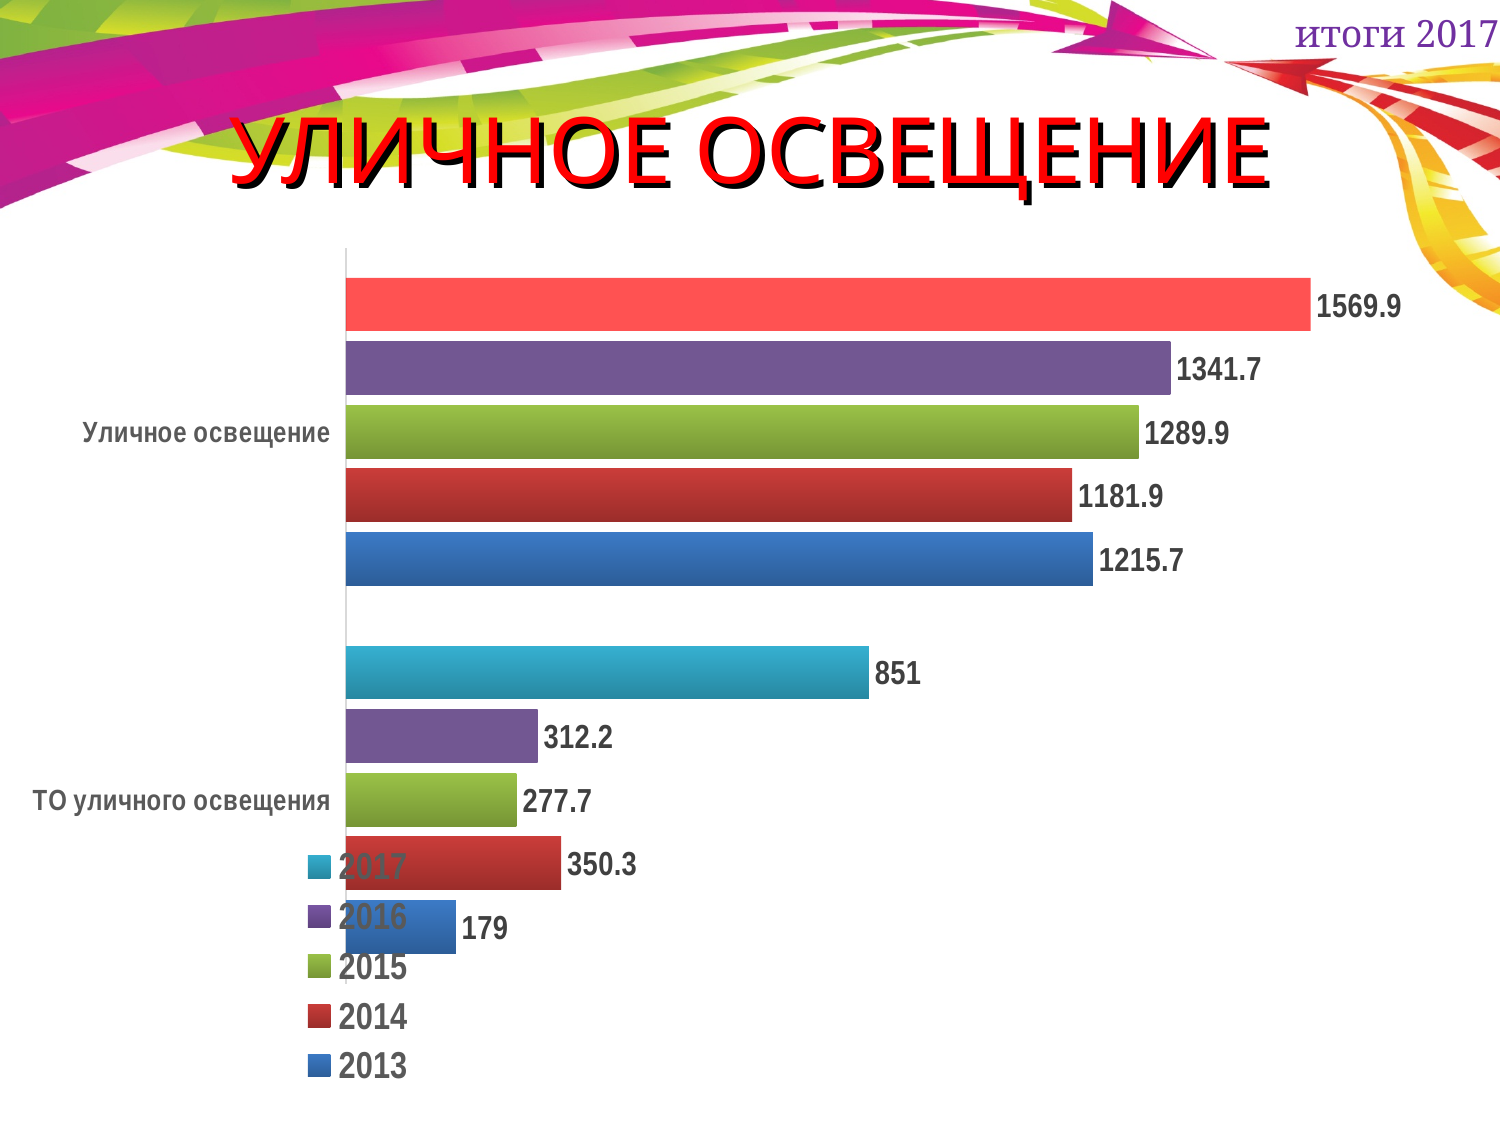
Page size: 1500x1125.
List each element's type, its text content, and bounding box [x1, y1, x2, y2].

chart [15, 224, 1500, 1113]
text_box итоги 2017 [1279, 3, 1500, 64]
title УЛИЧНОЕ ОСВЕЩЕНИЕ [0, 67, 1500, 227]
